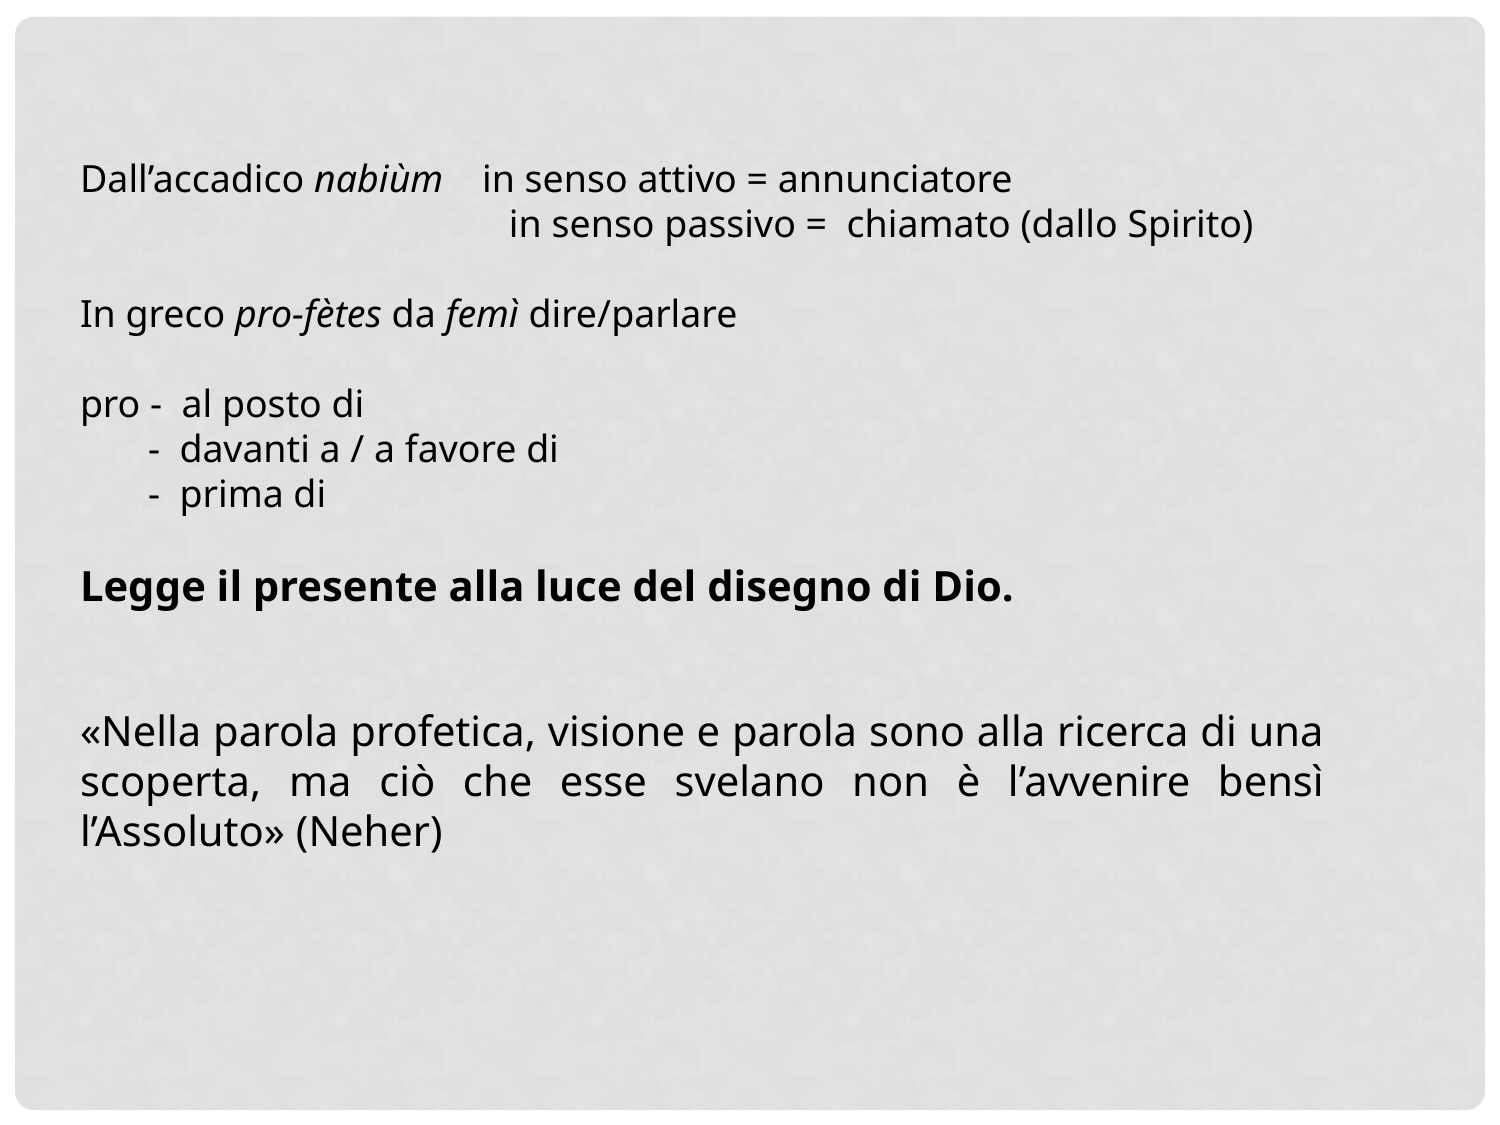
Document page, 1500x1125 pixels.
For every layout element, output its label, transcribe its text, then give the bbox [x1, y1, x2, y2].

text_box Dall’accadico nabiùm in senso attivo = annunciatore in senso passivo = chiamato (dallo Spirito) In greco pro-fètes da femì dire/parlare pro - al posto di - davanti a / a favore di - prima di Legge il presente alla luce del disegno di Dio. «Nella parola profetica, visione e parola sono alla ricerca di una scoperta, ma ciò che esse svelano non è l’avvenire bensì l’Assoluto» (Neher) [64, 147, 1400, 870]
